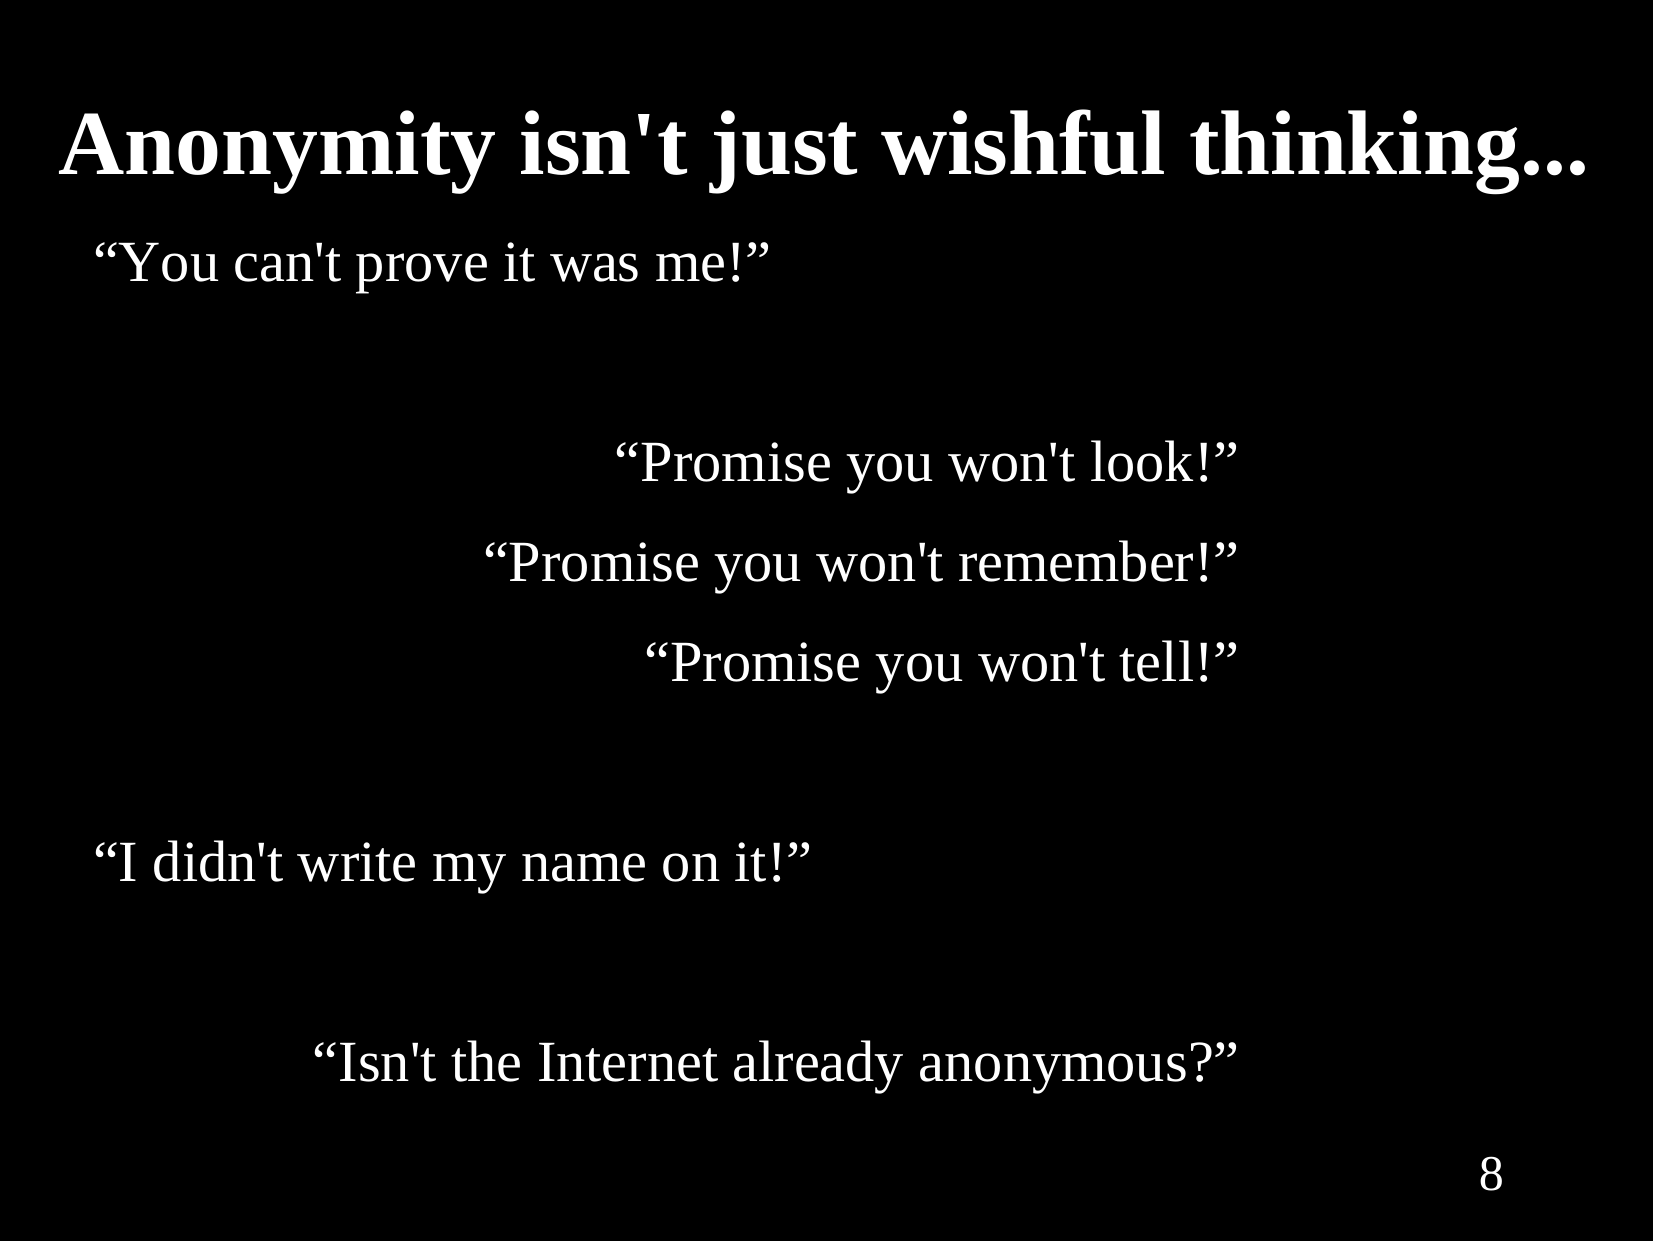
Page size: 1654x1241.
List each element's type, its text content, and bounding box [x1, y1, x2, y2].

text_box “You can't prove it was me!” “Promise you won't look!” “Promise you won't remember!” “Promise you won't tell!” “I didn't write my name on it!” “Isn't the Internet already anonymous?” [93, 229, 1522, 1194]
title Anonymity isn't just wishful thinking... [50, 23, 1600, 264]
